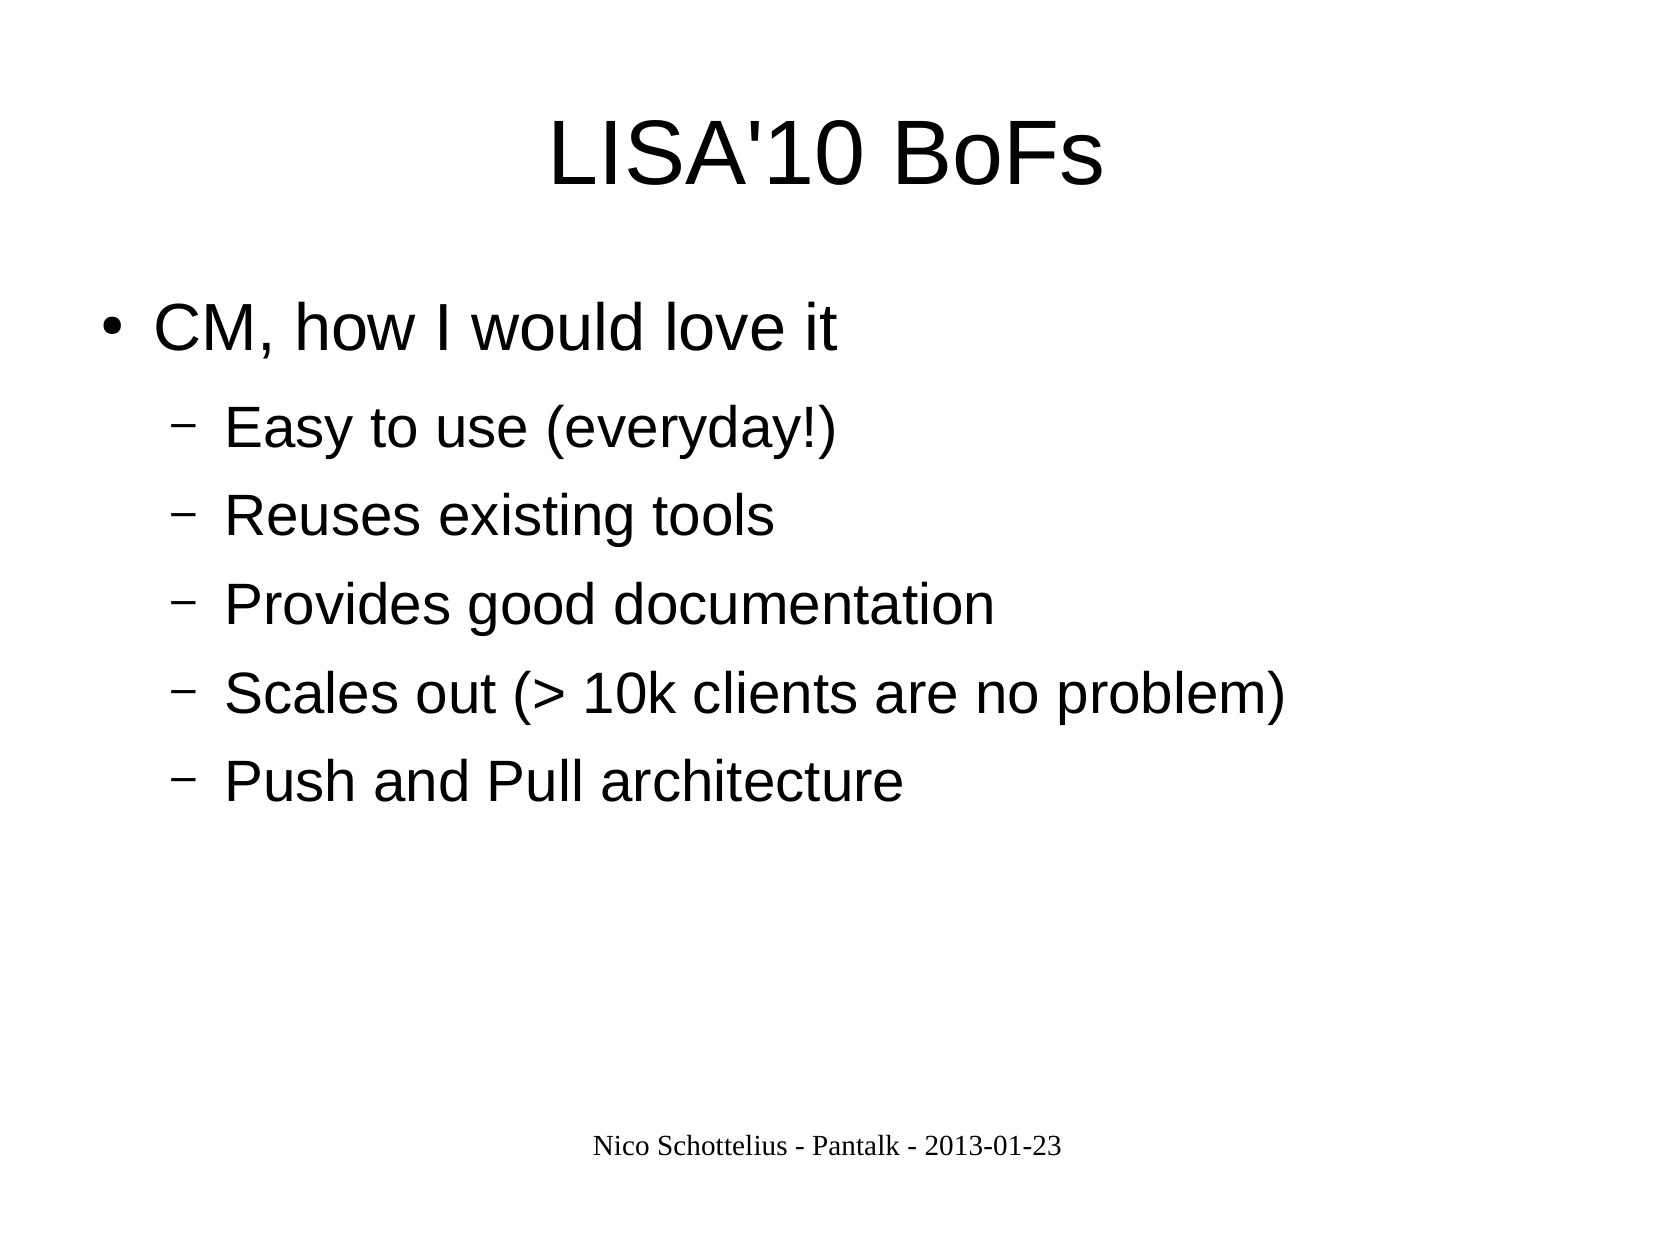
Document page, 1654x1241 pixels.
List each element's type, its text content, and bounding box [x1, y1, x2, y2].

list CM, how I would love it Easy to use (everyday!) Reuses existing tools Provides good documentation Scales out (> 10k clients are no problem) Push and Pull architecture [82, 290, 1538, 1010]
title LISA'10 BoFs [82, 49, 1571, 257]
